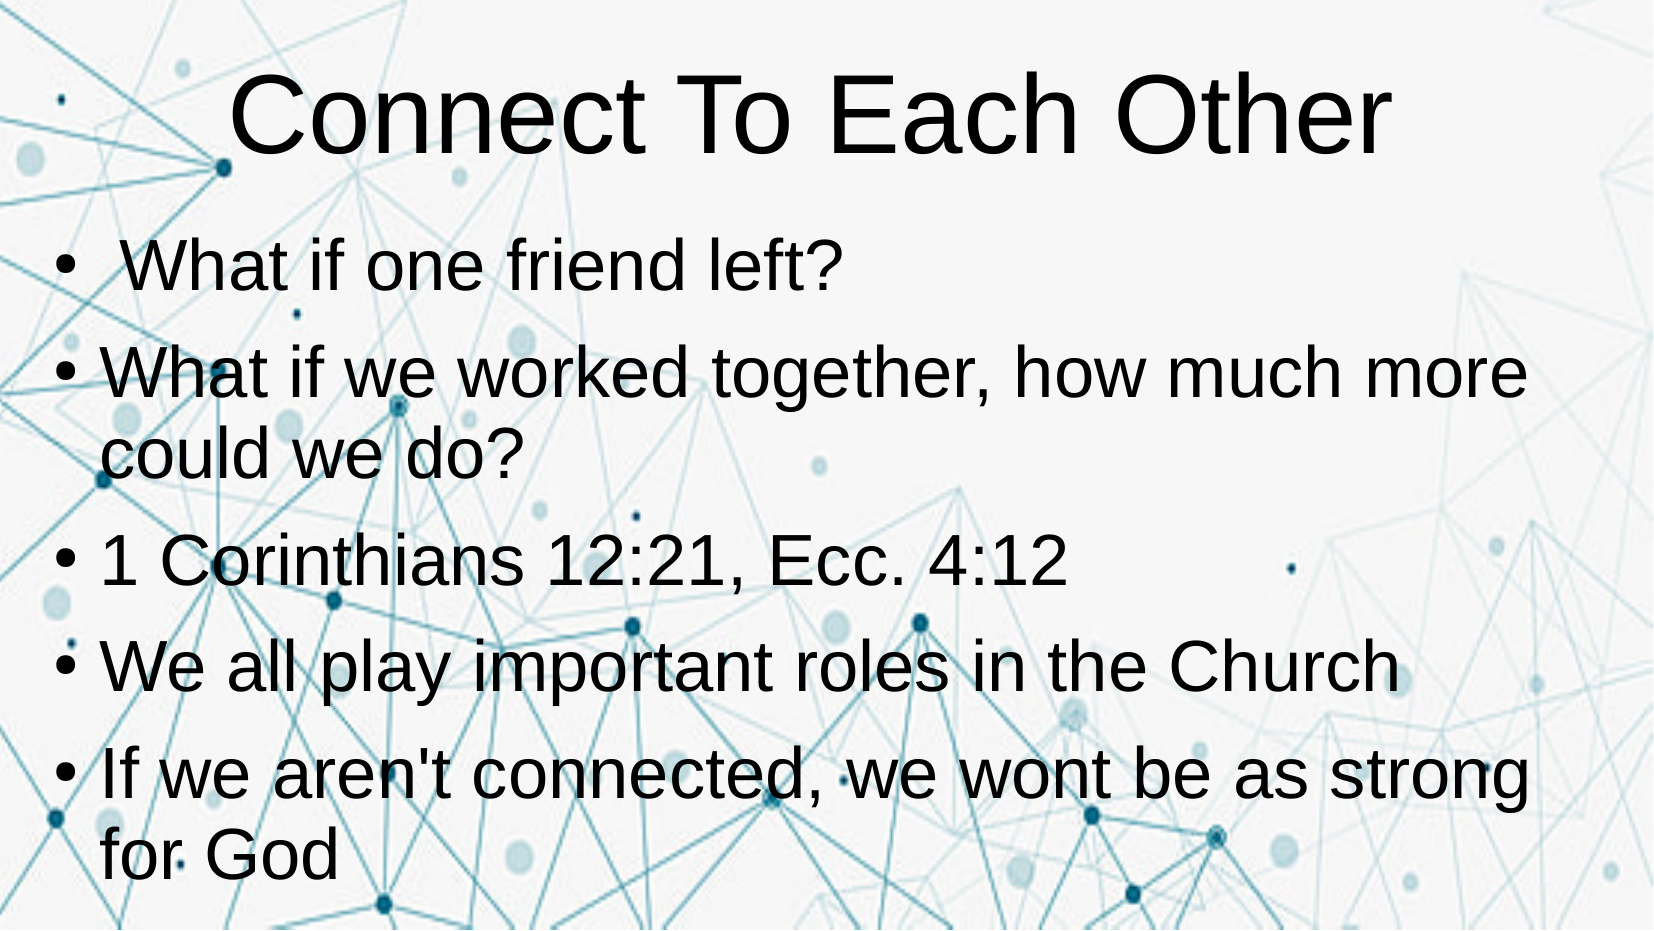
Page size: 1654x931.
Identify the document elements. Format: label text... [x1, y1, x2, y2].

title Connect To Each Other [82, 37, 1571, 193]
list What if one friend left? What if we worked together, how much more could we do? 1 Corinthians 12:21, Ecc. 4:12 We all play important roles in the Church If we aren't connected, we wont be as strong for God [37, 225, 1613, 901]
picture [0, 0, 1654, 930]
